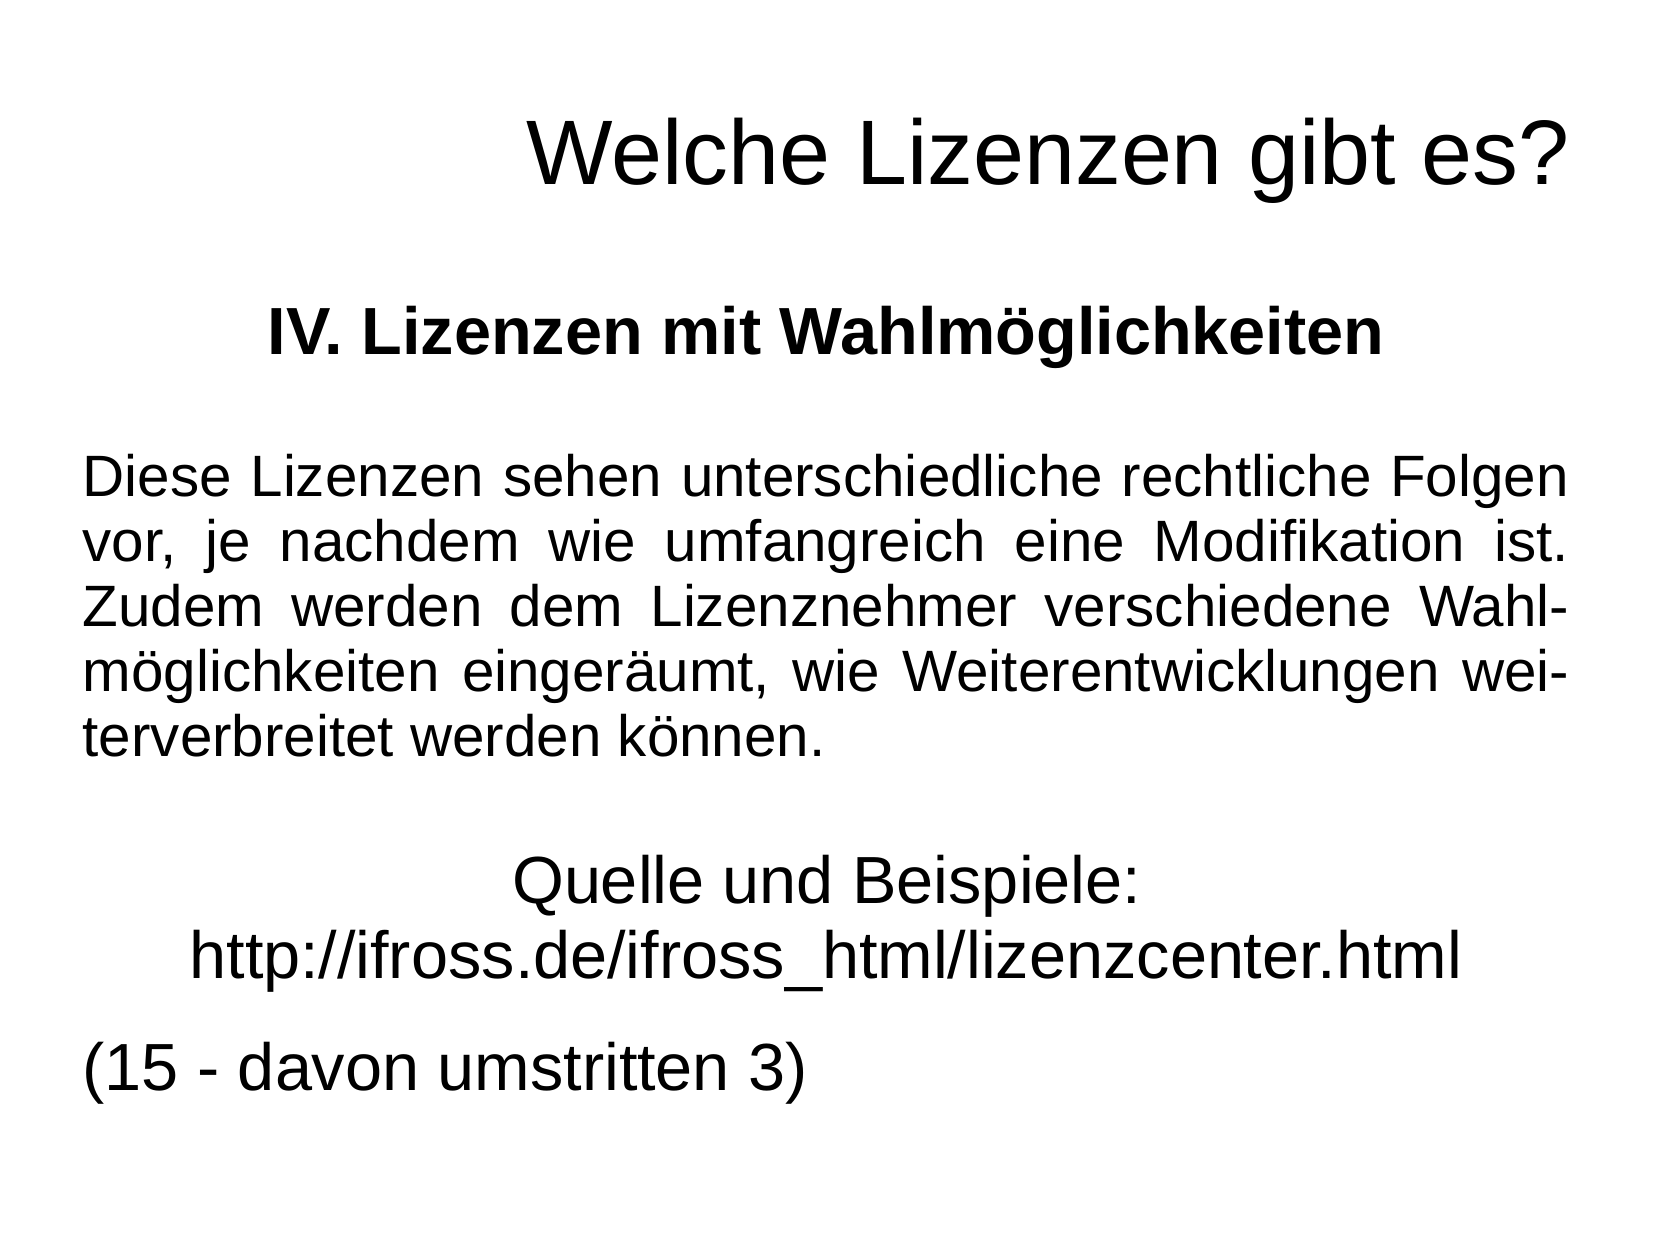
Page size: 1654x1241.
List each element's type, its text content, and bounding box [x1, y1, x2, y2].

title Welche Lizenzen gibt es? [82, 49, 1571, 257]
subtitle IV. Lizenzen mit Wahlmöglichkeiten Diese Lizenzen sehen unterschiedliche rechtliche Folgen vor, je nachdem wie umfangreich eine Modifikation ist. Zudem werden dem Lizenznehmer verschiedene Wahl-möglichkeiten eingeräumt, wie Weiterentwicklungen wei-terverbreitet werden können. Quelle und Beispiele: http://ifross.de/ifross_html/lizenzcenter.html (15 - davon umstritten 3) [82, 293, 1571, 1105]
